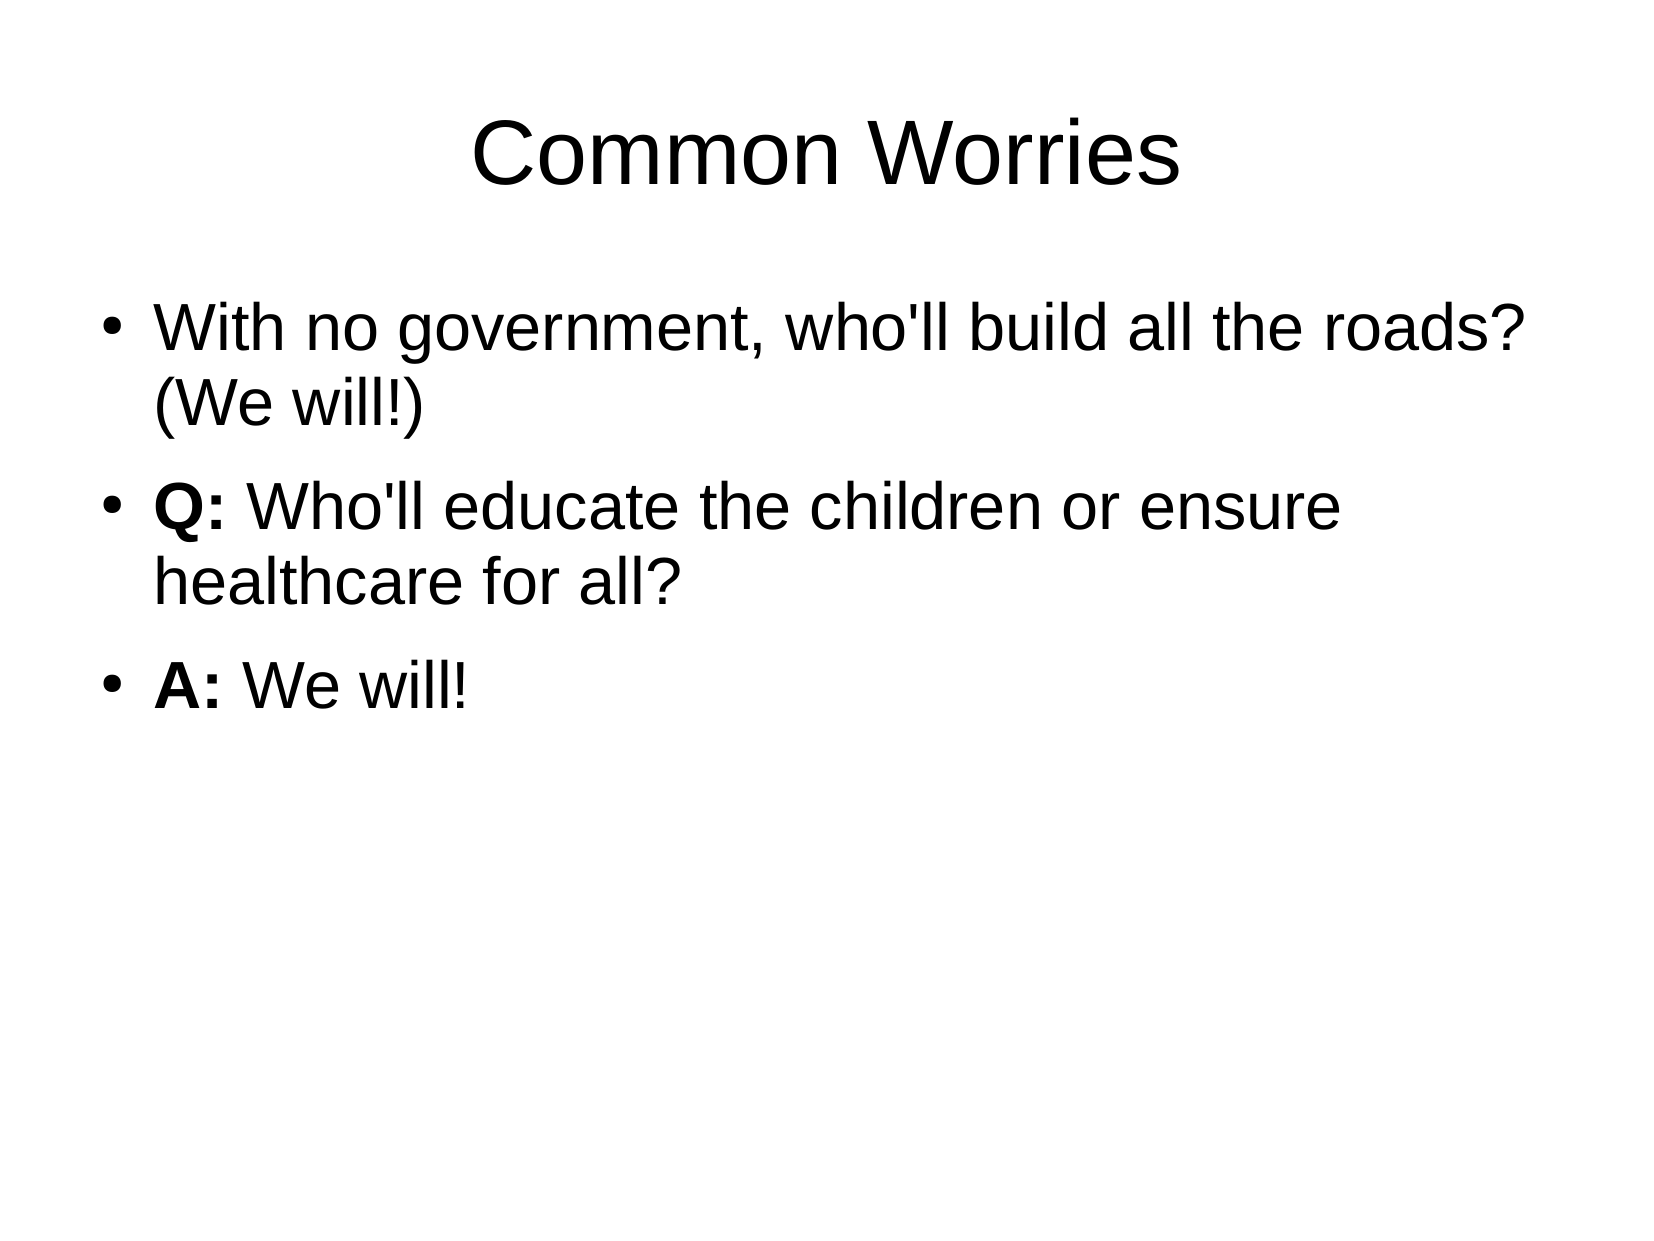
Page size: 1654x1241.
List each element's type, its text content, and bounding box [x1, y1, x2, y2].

list With no government, who'll build all the roads? (We will!) Q: Who'll educate the children or ensure healthcare for all? A: We will! [82, 290, 1571, 1094]
title Common Worries [82, 56, 1571, 250]
